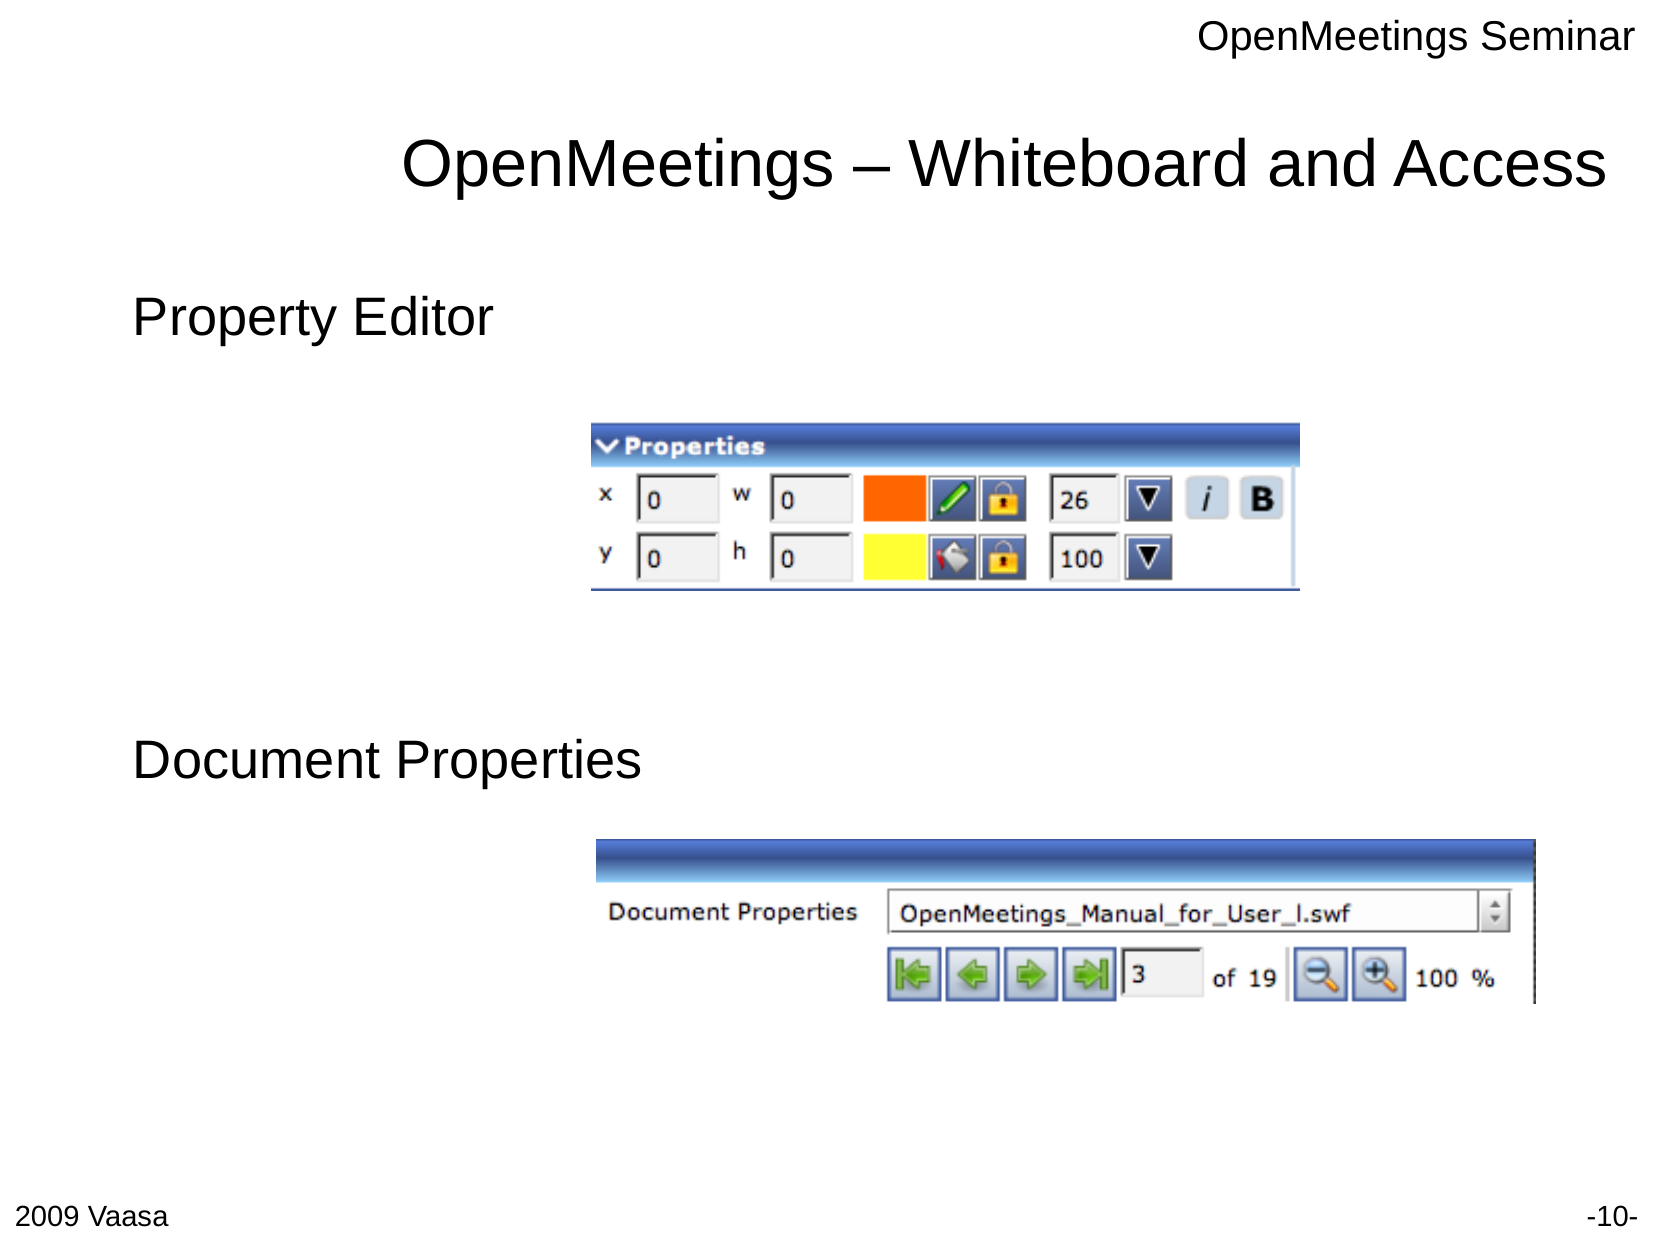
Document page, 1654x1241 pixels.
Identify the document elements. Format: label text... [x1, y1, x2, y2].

picture [591, 365, 1300, 591]
text_box 2009 Vaasa [0, 1192, 473, 1241]
text_box -10- [1181, 1192, 1654, 1241]
text_box Document Properties [118, 721, 886, 798]
picture [596, 839, 1536, 1004]
text_box OpenMeetings – Whiteboard and Access [295, 118, 1625, 208]
title OpenMeetings Seminar [915, 5, 1636, 65]
text_box Property Editor [118, 278, 886, 355]
